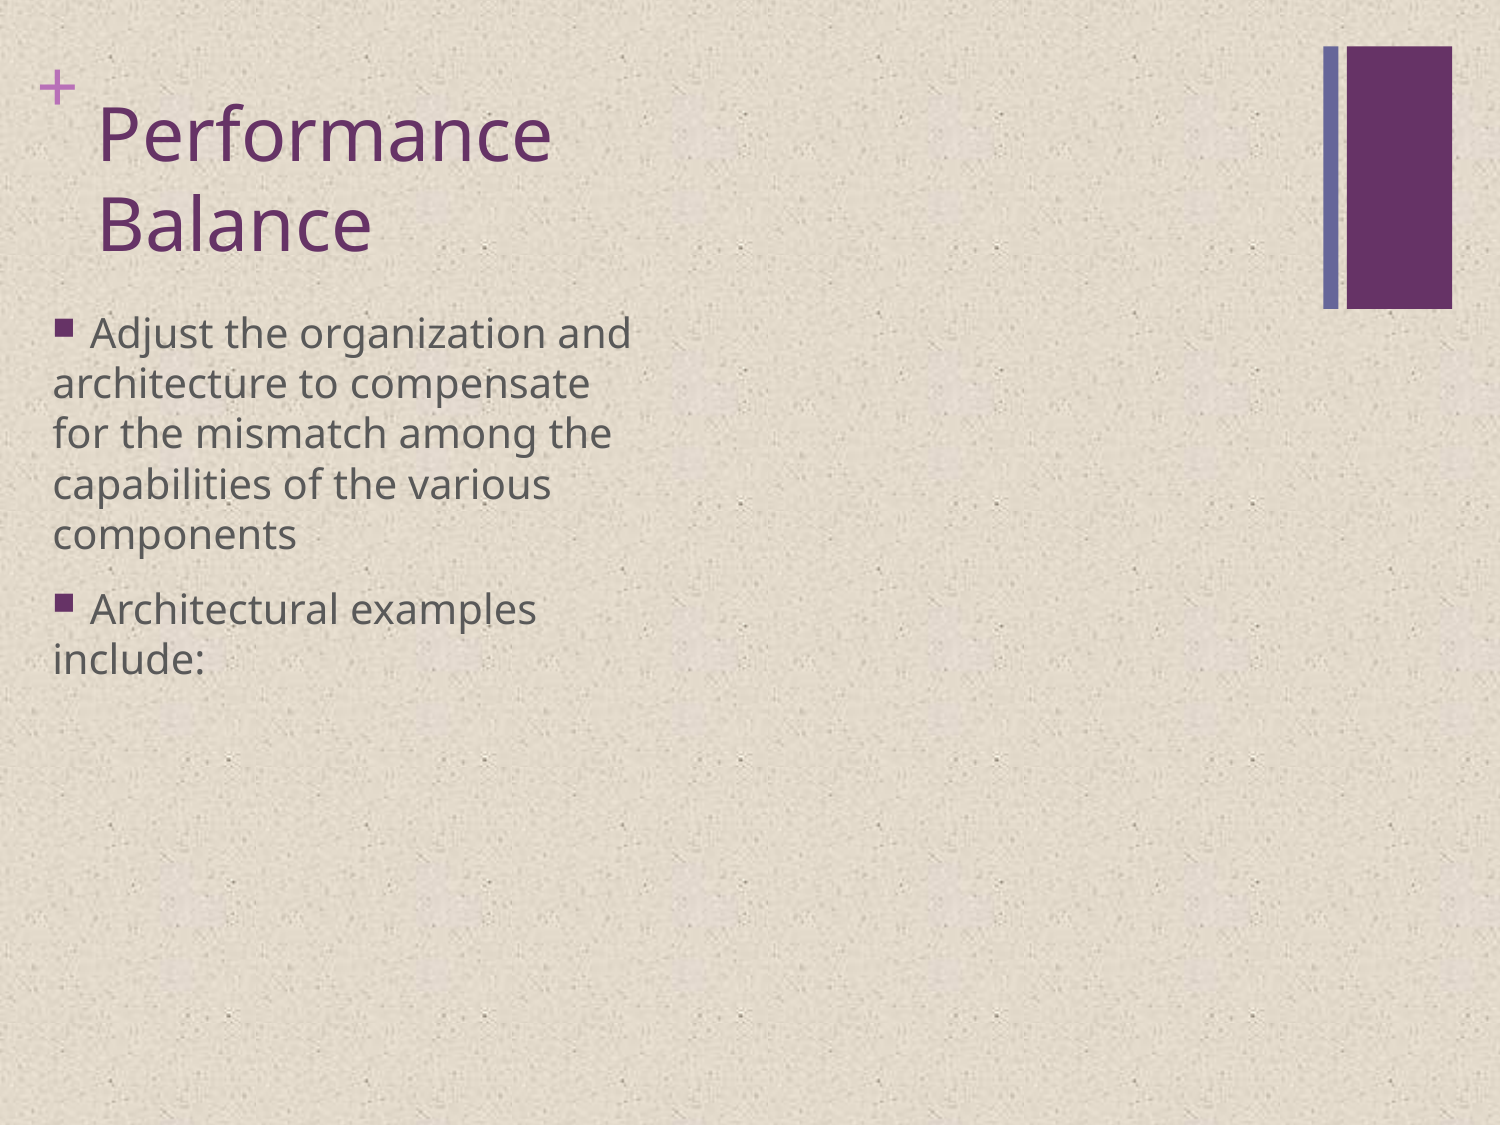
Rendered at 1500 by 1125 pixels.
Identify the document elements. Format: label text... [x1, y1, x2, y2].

title Performance Balance [81, 79, 863, 300]
text_box Adjust the organization and architecture to compensate for the mismatch among the capabilities of the various components Architectural examples include: [0, 299, 725, 748]
picture [0, 0, 1500, 1125]
